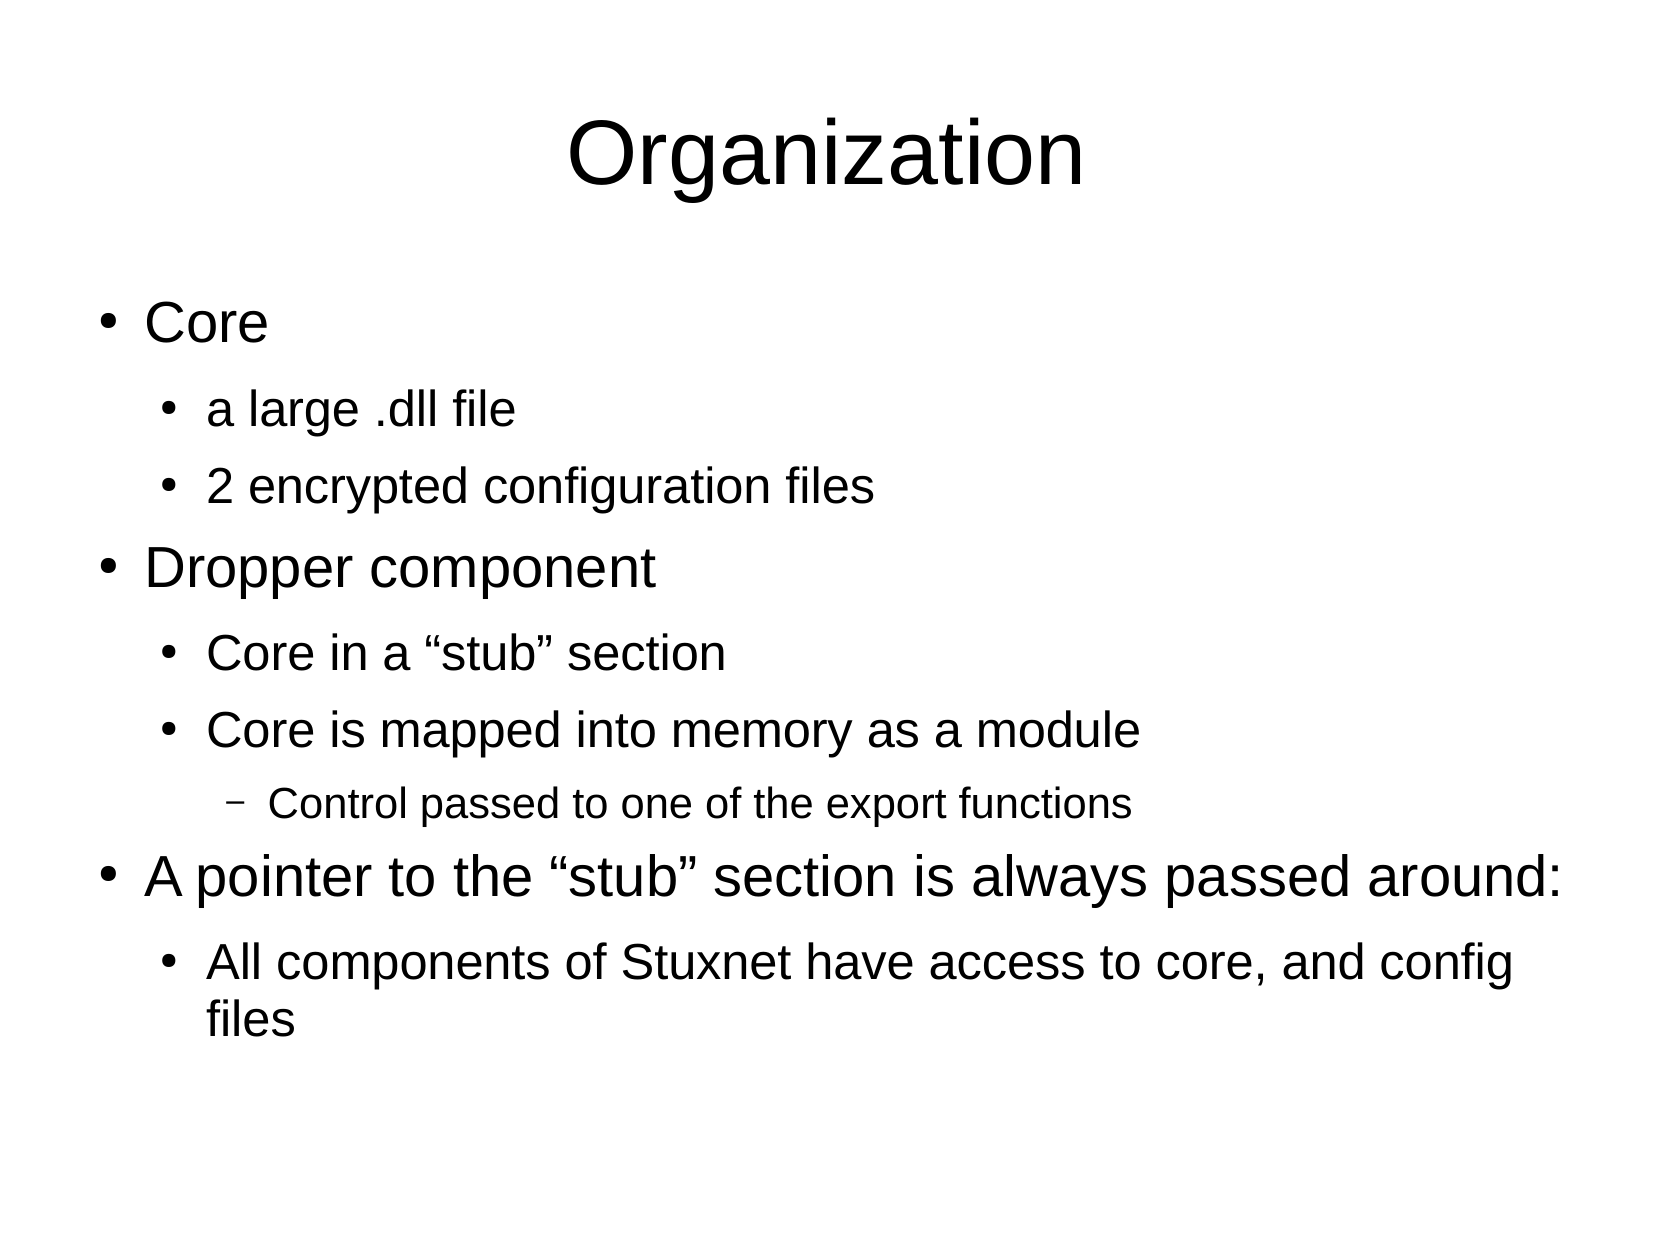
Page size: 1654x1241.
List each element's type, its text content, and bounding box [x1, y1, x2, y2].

title Organization [82, 49, 1571, 257]
list Core a large .dll file 2 encrypted configuration files Dropper component Core in a “stub” section Core is mapped into memory as a module Control passed to one of the export functions A pointer to the “stub” section is always passed around: All components of Stuxnet have access to core, and config files [82, 290, 1571, 1109]
